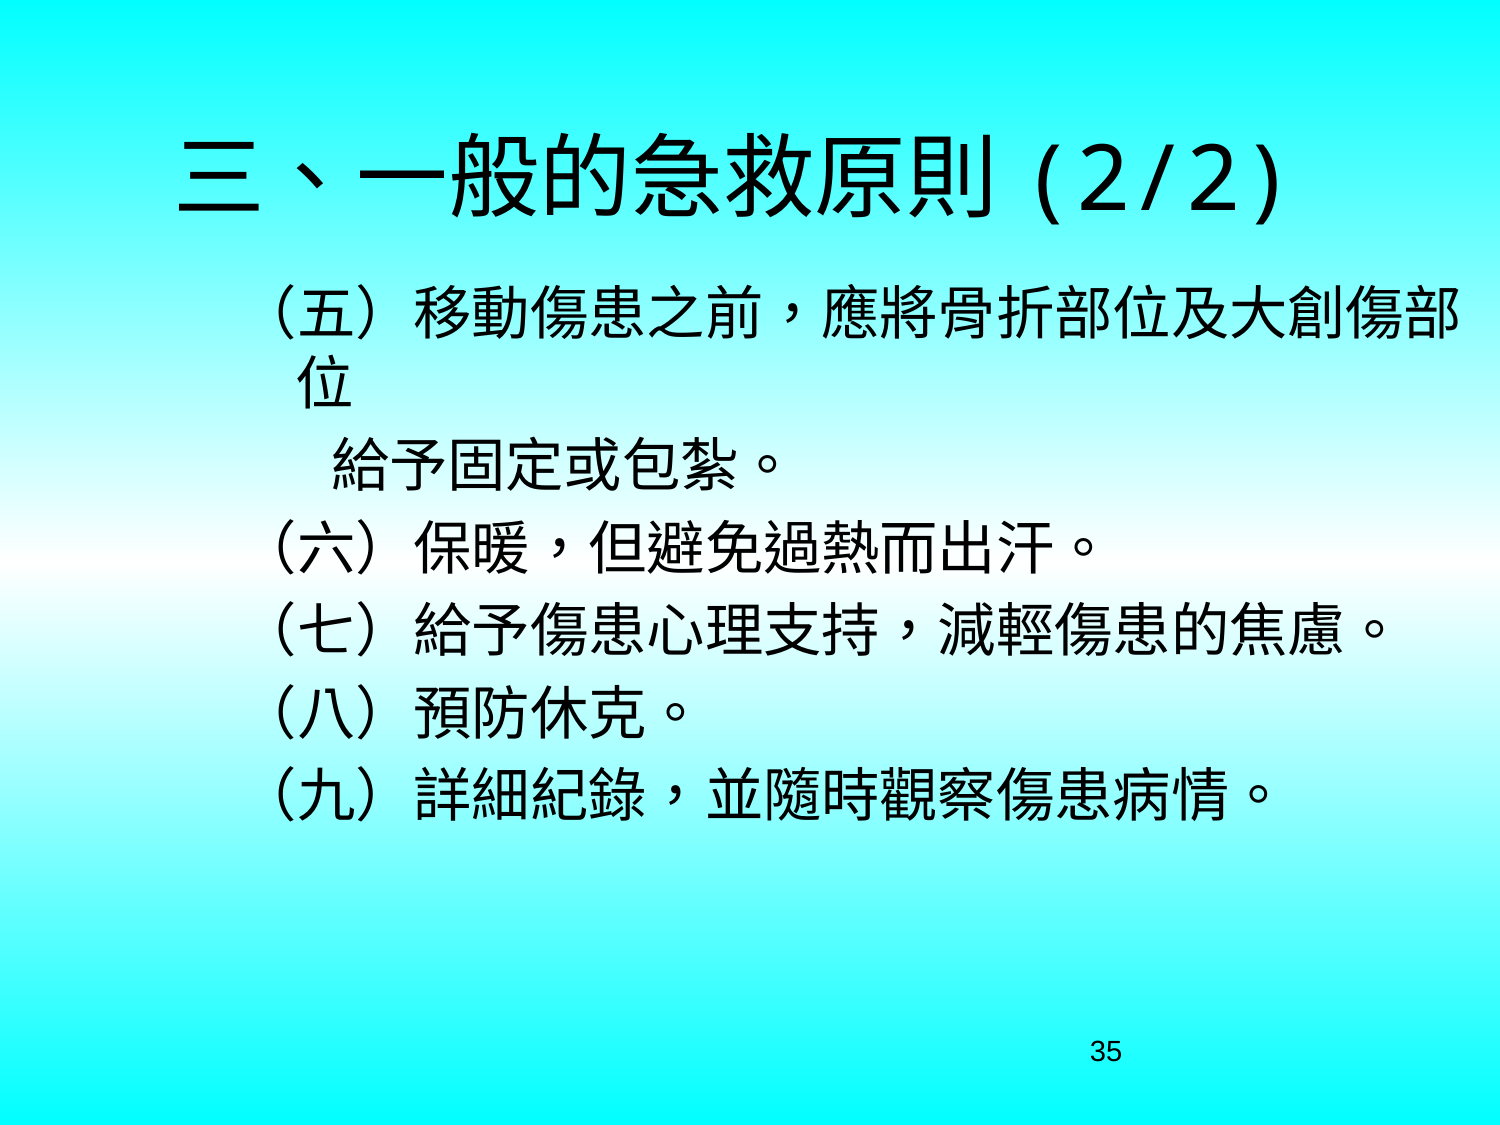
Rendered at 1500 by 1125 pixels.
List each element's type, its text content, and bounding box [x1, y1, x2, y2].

title 三、一般的急救原則(2/2) [158, 45, 1426, 233]
text_box [1074, 1024, 1426, 1103]
list （五）移動傷患之前，應將骨折部位及大創傷部位 給予固定或包紮。 （六）保暖，但避免過熱而出汗。 （七）給予傷患心理支持，減輕傷患的焦慮。 （八）預防休克。 （九）詳細紀錄，並隨時觀察傷患病情。 [167, 268, 1500, 1012]
